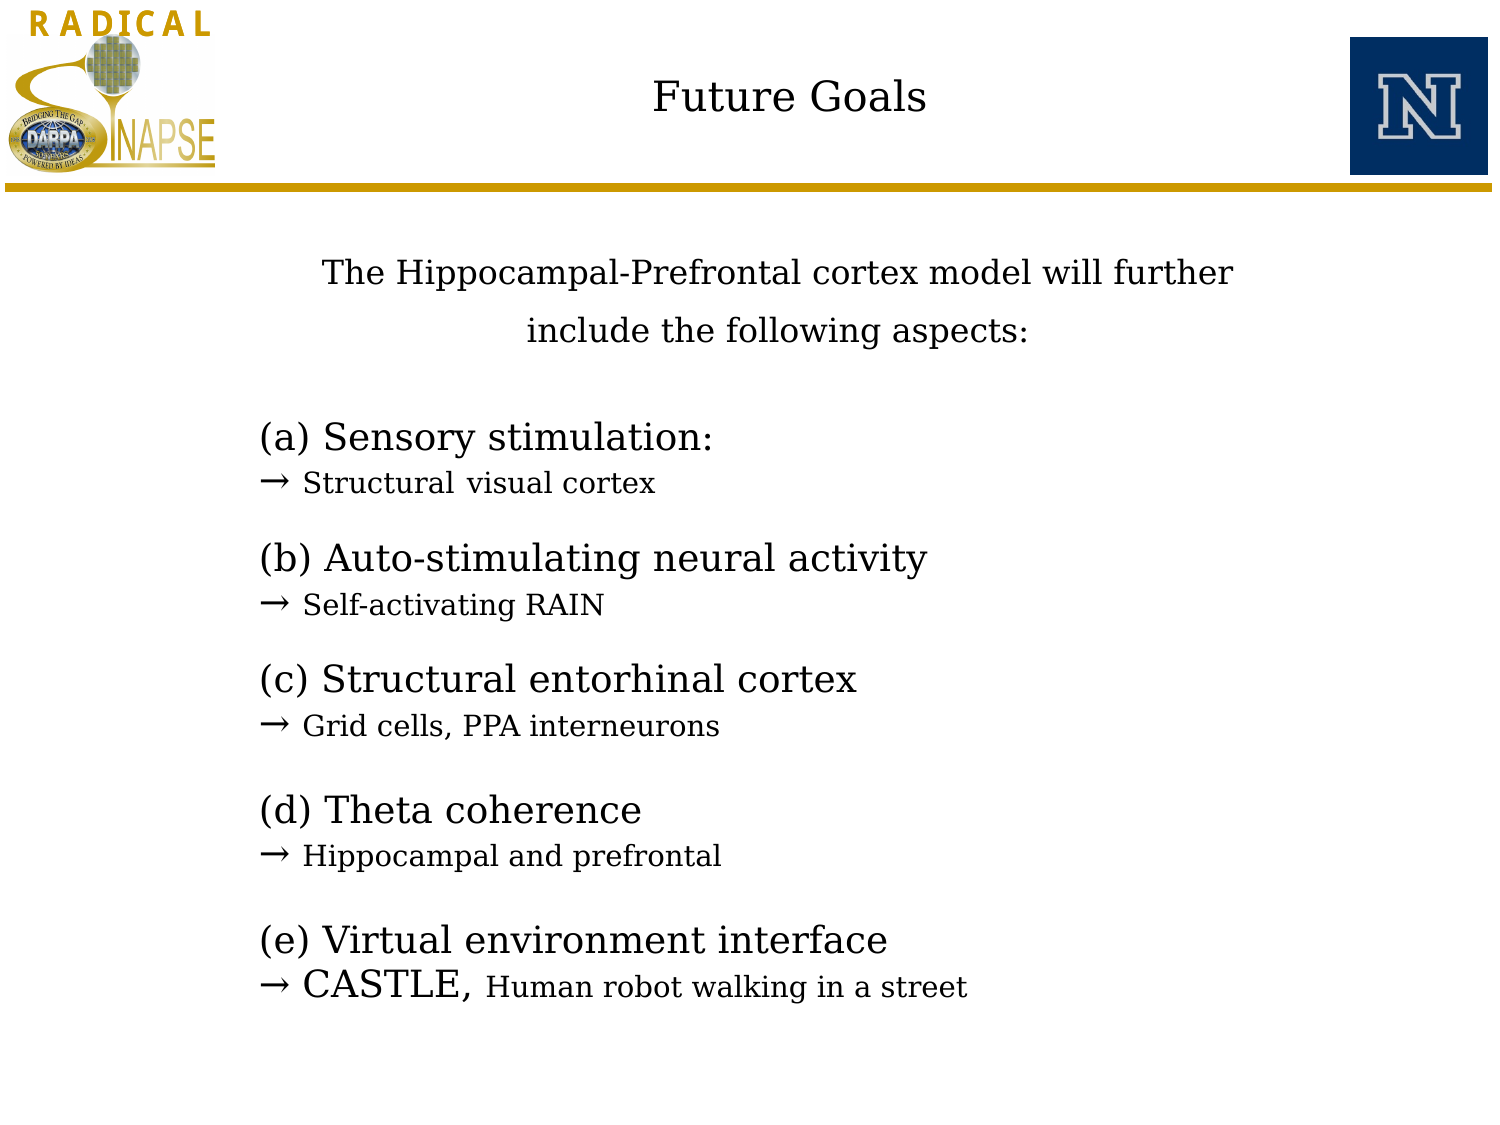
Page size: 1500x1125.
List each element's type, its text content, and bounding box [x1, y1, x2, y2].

text_box The Hippocampal-Prefrontal cortex model will further include the following aspects: (a) Sensory stimulation: → Structural visual cortex (b) Auto-stimulating neural activity → Self-activating RAIN (c) Structural entorhinal cortex → Grid cells, PPA interneurons (d) Theta coherence → Hippocampal and prefrontal (e) Virtual environment interface → CASTLE, Human robot walking in a street [187, 227, 1313, 1088]
text_box Future Goals [637, 62, 943, 128]
picture [1350, 37, 1488, 175]
